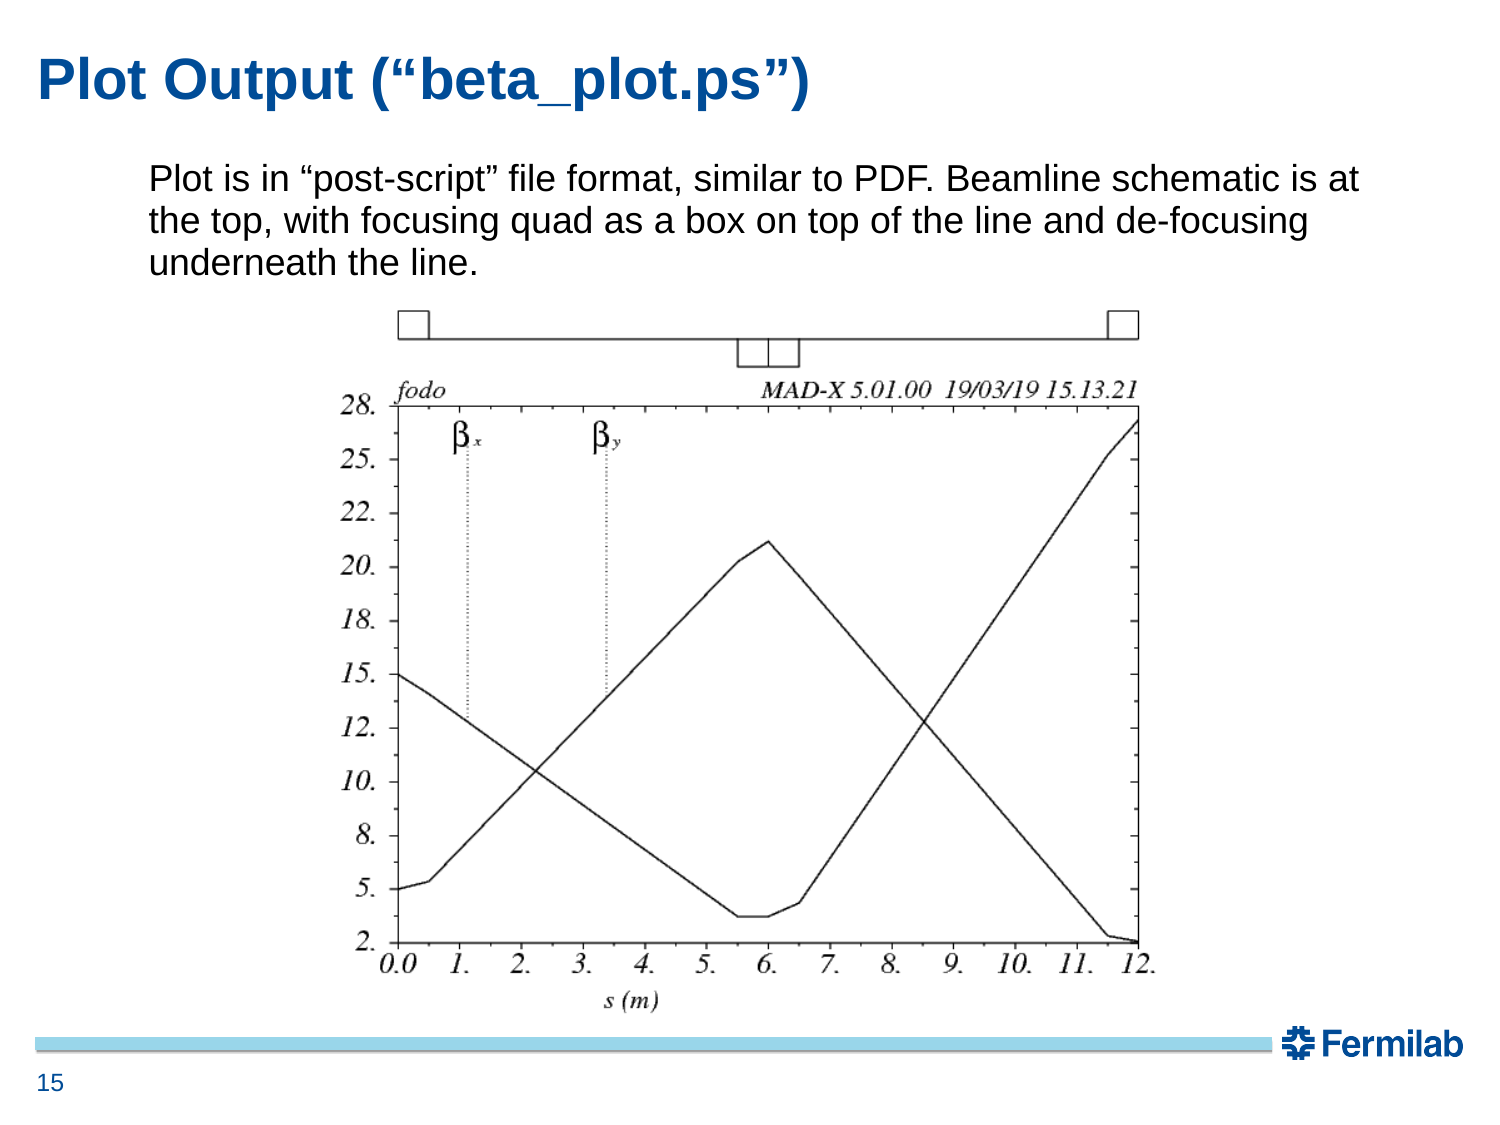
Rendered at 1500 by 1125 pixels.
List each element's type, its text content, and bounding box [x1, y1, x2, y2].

picture [1282, 1026, 1463, 1060]
title Plot Output (“beta_plot.ps”) [37, 41, 1463, 112]
picture [319, 298, 1158, 1022]
slide_number <number> [36, 1066, 105, 1106]
text_box Plot is in “post-script” file format, similar to PDF. Beamline schematic is at the top, with focusing quad as a box on top of the line and de-focusing underneath the line. [133, 149, 1403, 332]
